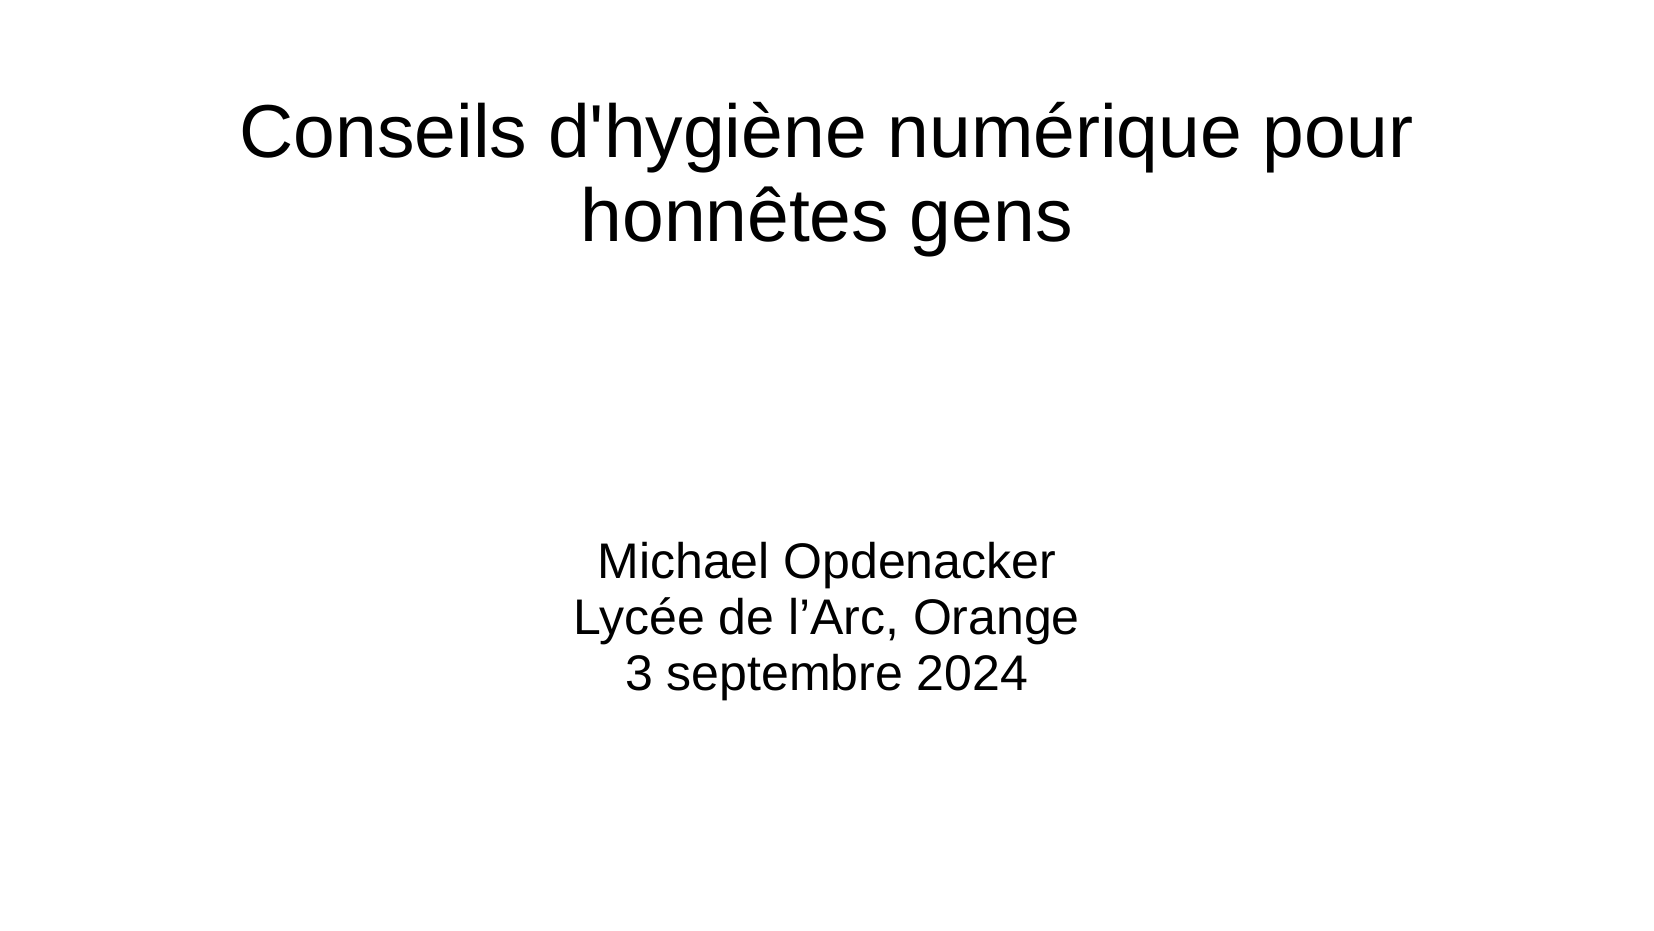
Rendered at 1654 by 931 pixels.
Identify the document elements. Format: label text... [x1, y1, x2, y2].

subtitle Michael Opdenacker Lycée de l’Arc, Orange 3 septembre 2024 [82, 347, 1571, 887]
title Conseils d'hygiène numérique pour honnêtes gens [82, 71, 1571, 277]
